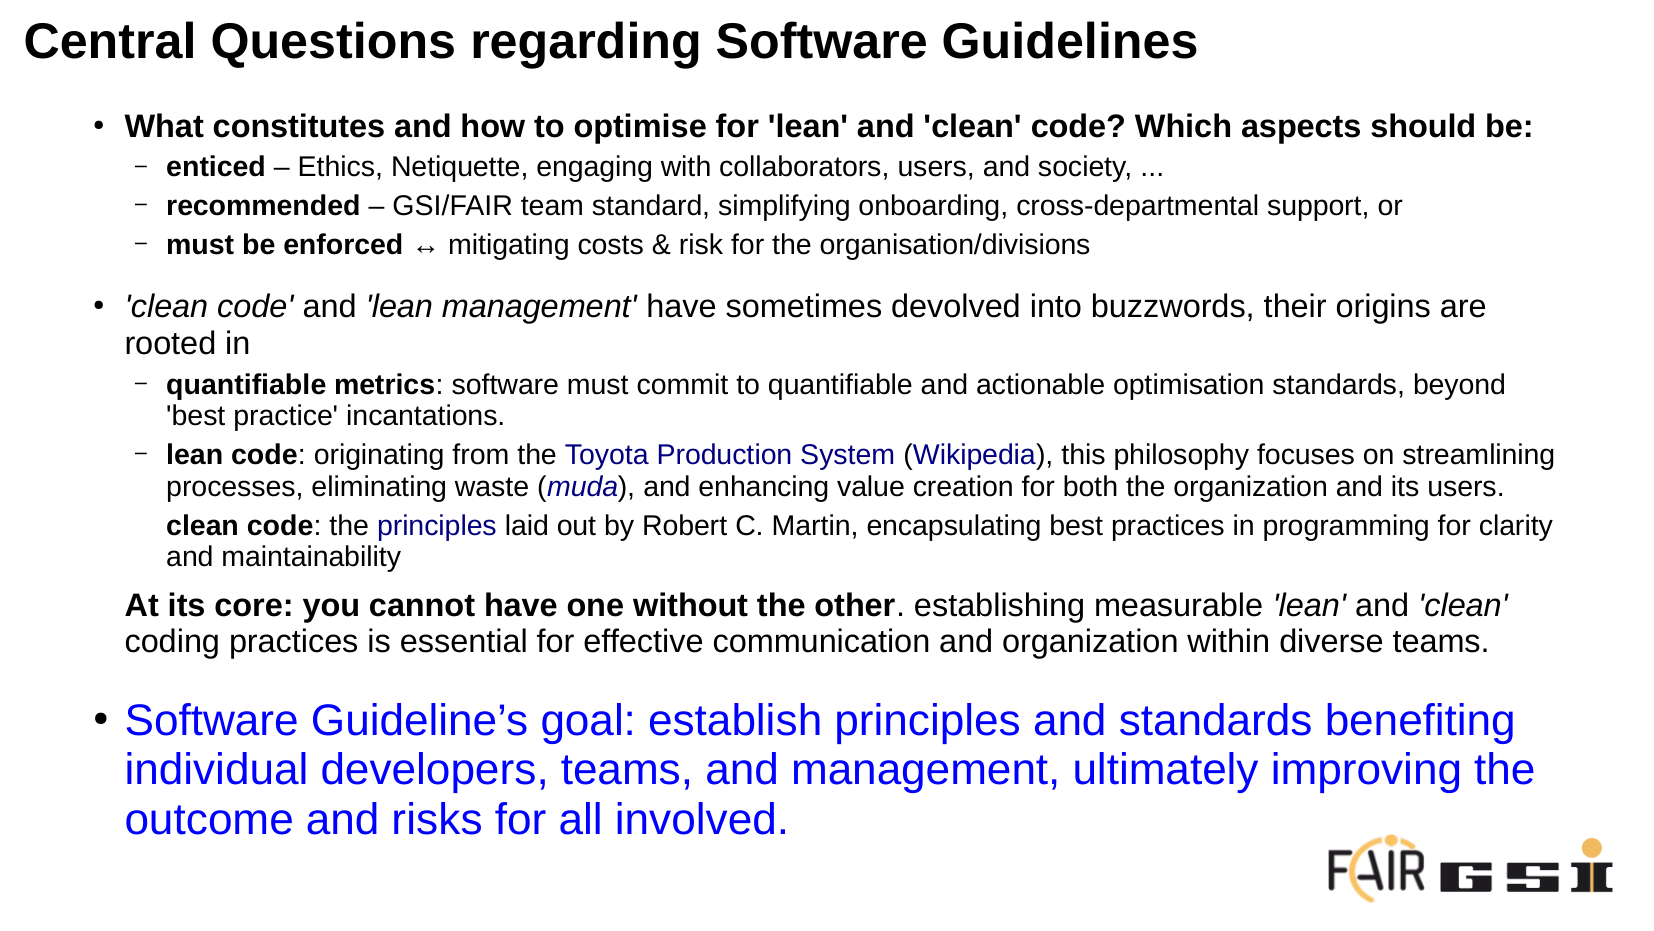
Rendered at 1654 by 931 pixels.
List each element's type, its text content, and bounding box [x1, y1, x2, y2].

picture [1439, 836, 1615, 895]
list What constitutes and how to optimise for 'lean' and 'clean' code? Which aspects should be: enticed – Ethics, Netiquette, engaging with collaborators, users, and society, ... recommended – GSI/FAIR team standard, simplifying onboarding, cross-departmental support, or must be enforced ↔ mitigating costs & risk for the organisation/divisions 'clean code' and 'lean management' have sometimes devolved into buzzwords, their origins are rooted in quantifiable metrics: software must commit to quantifiable and actionable optimisation standards, beyond 'best practice' incantations. lean code: originating from the Toyota Production System (Wikipedia), this philosophy focuses on streamlining processes, eliminating waste (muda), and enhancing value creation for both the organization and its users. clean code: the principles laid out by Robert C. Martin, encapsulating best practices in programming for clarity and maintainability At its core: you cannot have one without the other. establishing measurable 'lean' and 'clean' coding practices is essential for effective communication and organization within diverse teams. Software Guideline’s goal: establish principles and standards benefiting individual developers, teams, and management, ultimately improving the outcome and risks for all involved. [82, 107, 1571, 861]
title Central Questions regarding Software Guidelines [23, 5, 1638, 77]
picture [1328, 861, 1425, 904]
